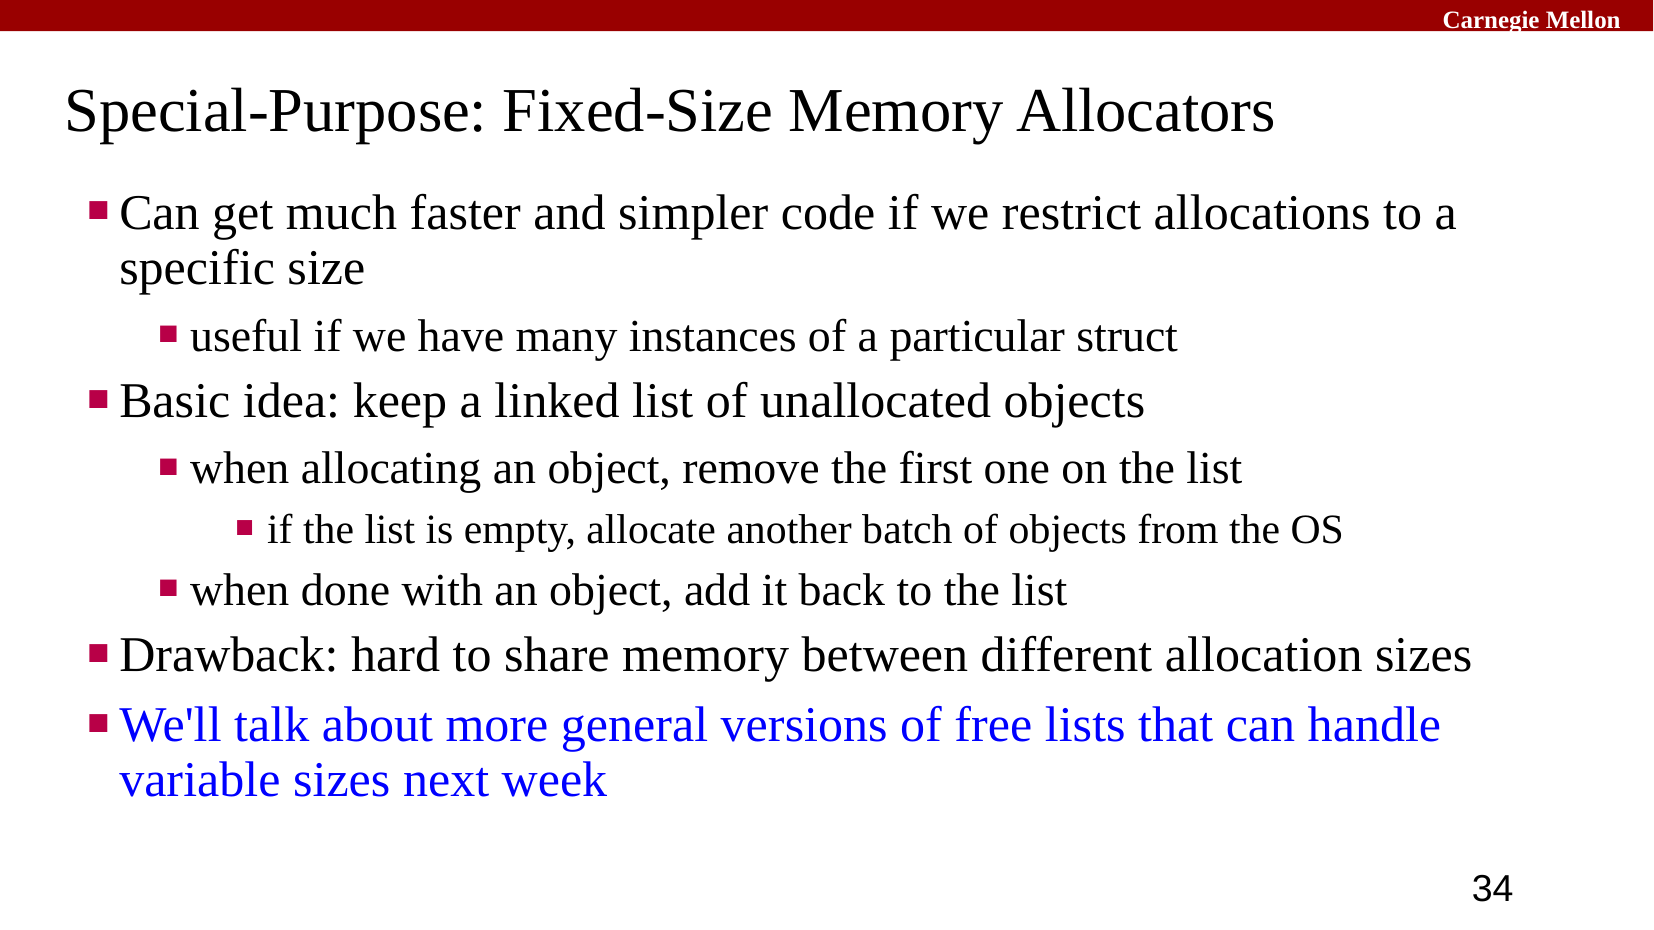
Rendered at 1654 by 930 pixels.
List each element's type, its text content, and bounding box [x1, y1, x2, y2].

list Can get much faster and simpler code if we restrict allocations to a specific size useful if we have many instances of a particular struct Basic idea: keep a linked list of unallocated objects when allocating an object, remove the first one on the list if the list is empty, allocate another batch of objects from the OS when done with an object, add it back to the list Drawback: hard to share memory between different allocation sizes We'll talk about more general versions of free lists that can handle variable sizes next week [71, 184, 1576, 859]
title Special-Purpose: Fixed-Size Memory Allocators [64, 58, 1576, 163]
